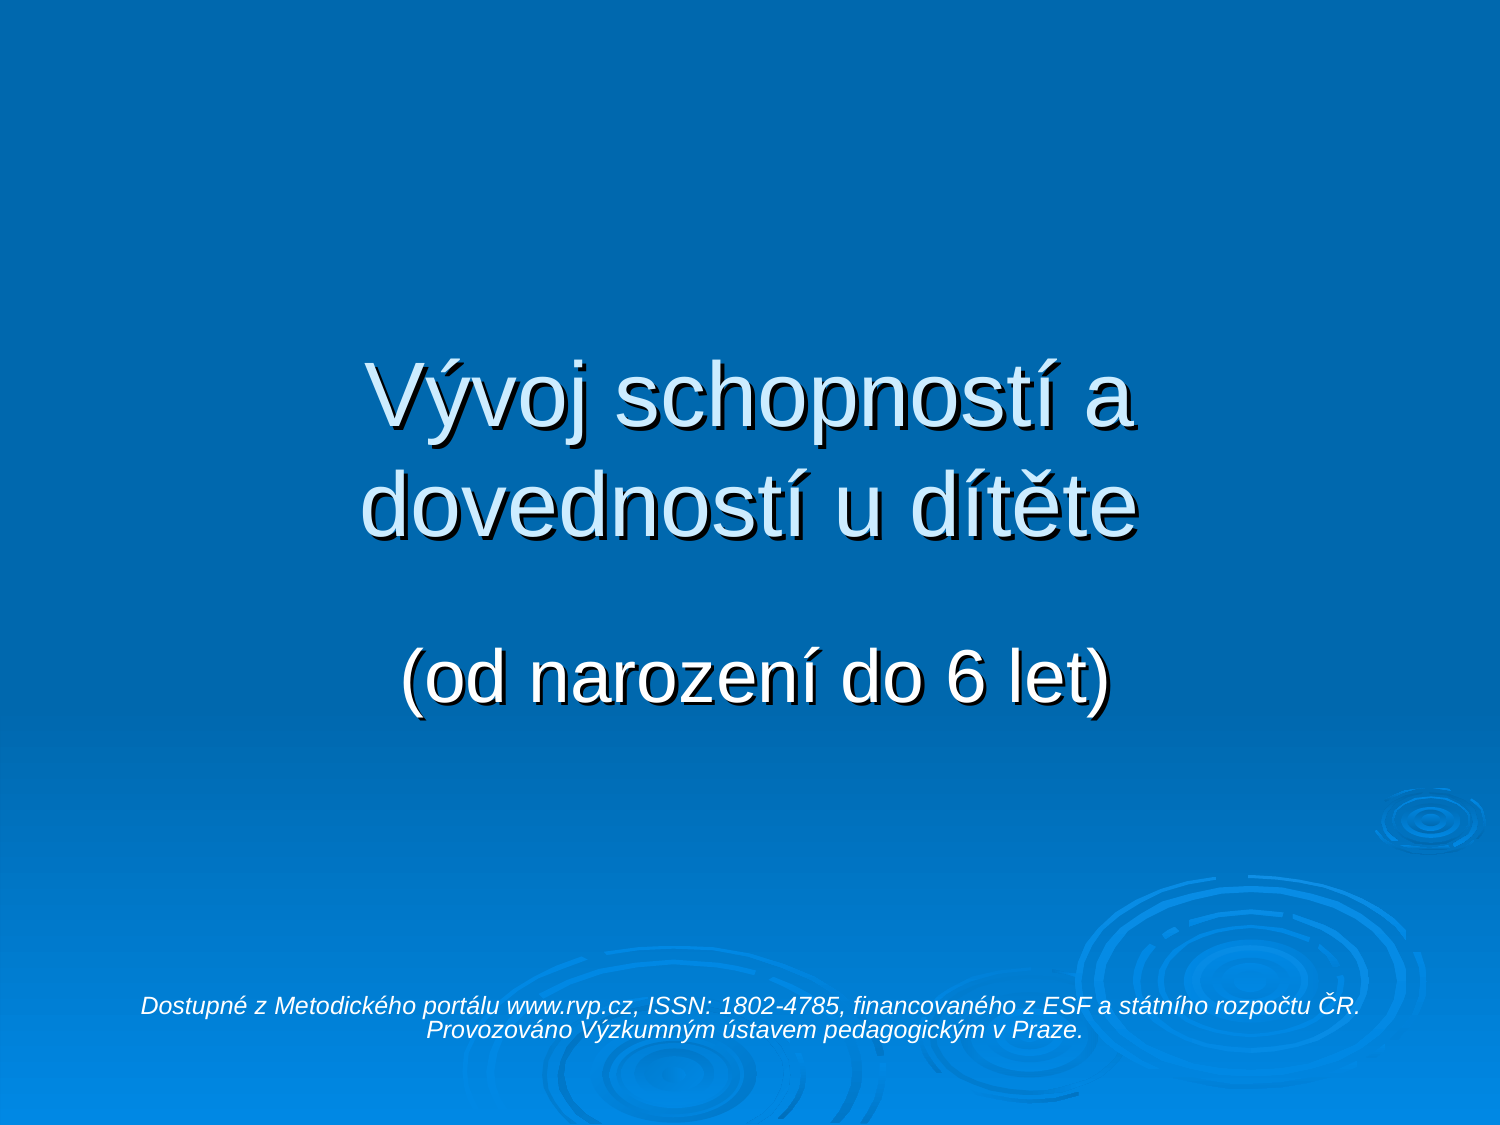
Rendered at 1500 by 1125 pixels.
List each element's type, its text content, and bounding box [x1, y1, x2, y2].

title Vývoj schopností a dovedností u dítěte [112, 277, 1388, 563]
text_box (od narození do 6 let) Dostupné z Metodického portálu www.rvp.cz, ISSN: 1802-4785, financovaného z ESF a státního rozpočtu ČR. Provozováno Výzkumným ústavem pedagogickým v Praze. [100, 637, 1412, 1081]
